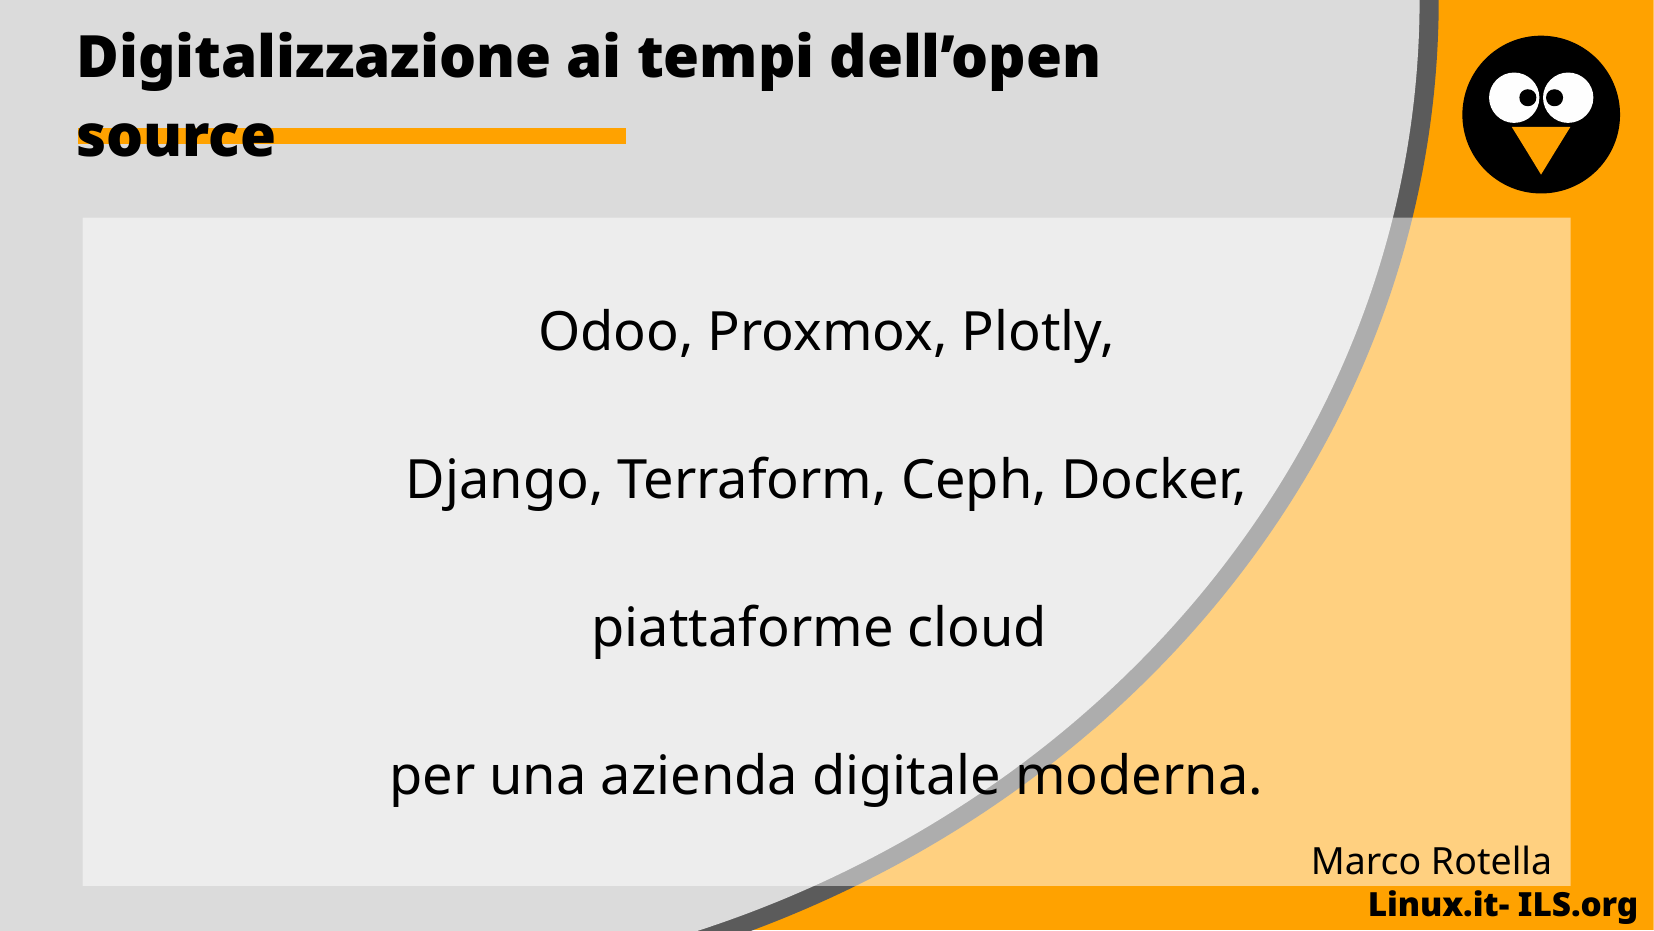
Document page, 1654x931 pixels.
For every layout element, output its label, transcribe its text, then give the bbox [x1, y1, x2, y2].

title Digitalizzazione ai tempi dell’open source [76, 37, 1217, 152]
text_box Linux.it- ILS.org [1346, 873, 1654, 927]
text_box Marco Rotella [1296, 826, 1565, 886]
subtitle Odoo, Proxmox, Plotly, Django, Terraform, Ceph, Docker, piattaforme cloud per una azienda digitale moderna. [82, 217, 1571, 886]
